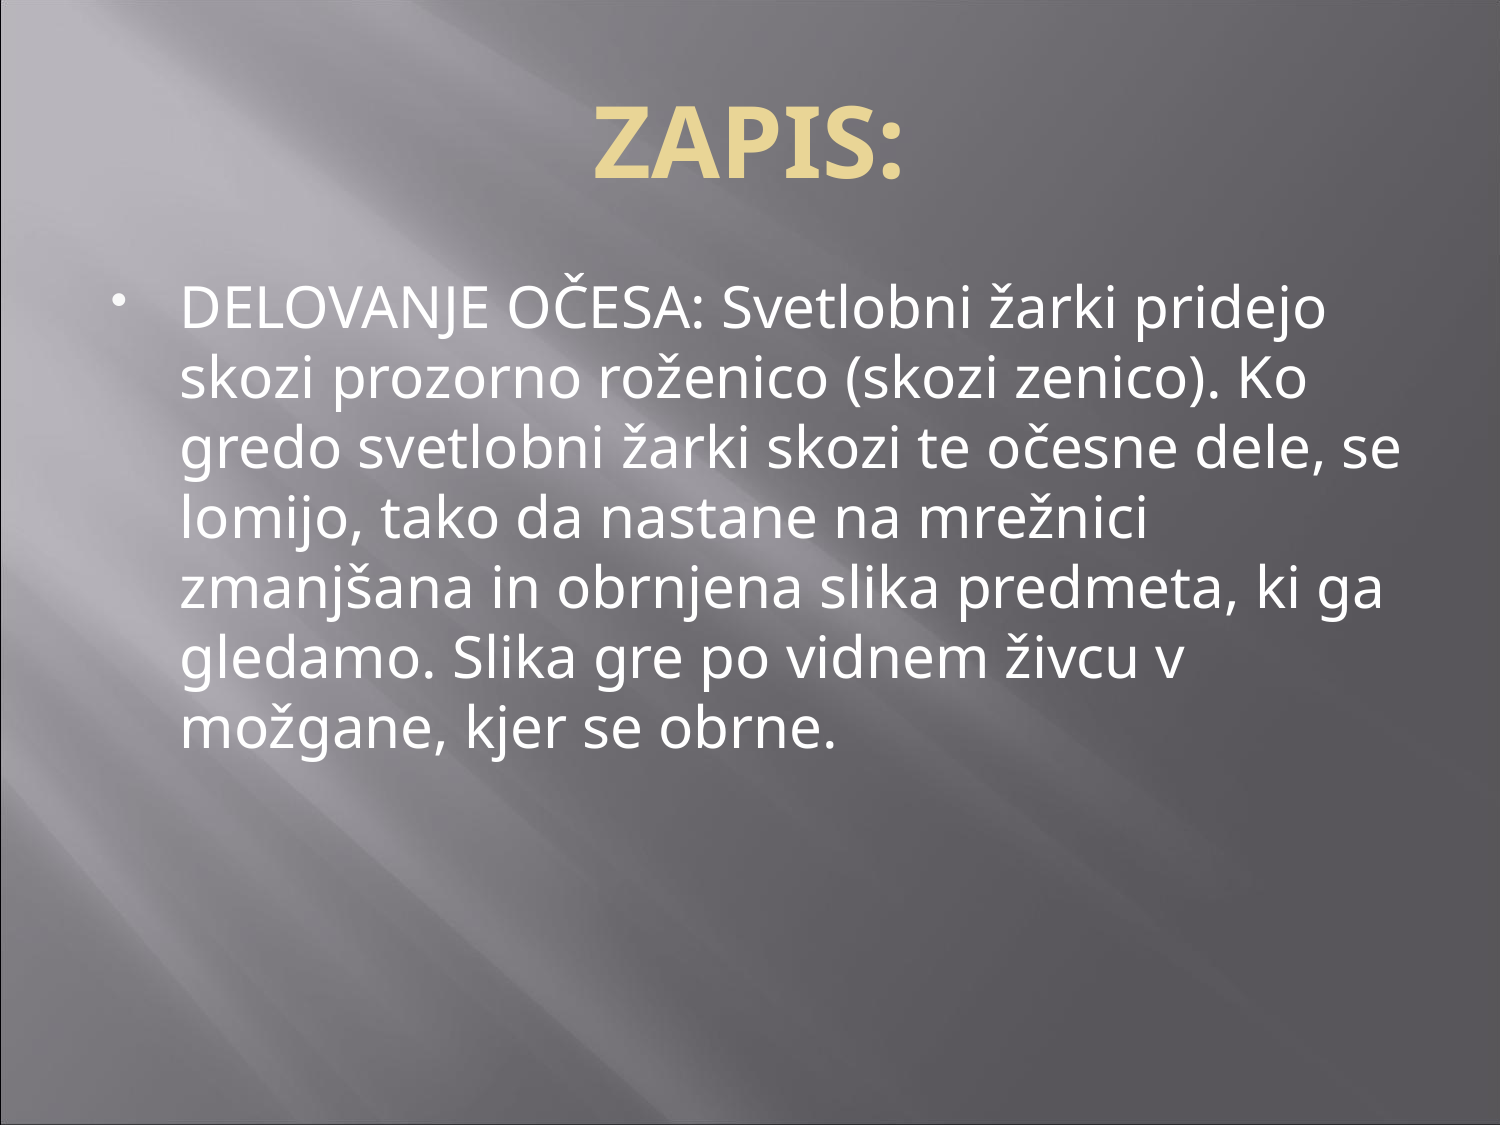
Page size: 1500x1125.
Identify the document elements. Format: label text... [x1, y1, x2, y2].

picture [0, 0, 1500, 1125]
title ZAPIS: [75, 45, 1425, 233]
list DELOVANJE OČESA: Svetlobni žarki pridejo skozi prozorno roženico (skozi zenico). Ko gredo svetlobni žarki skozi te očesne dele, se lomijo, tako da nastane na mrežnici zmanjšana in obrnjena slika predmeta, ki ga gledamo. Slika gre po vidnem živcu v možgane, kjer se obrne. [75, 262, 1425, 1035]
